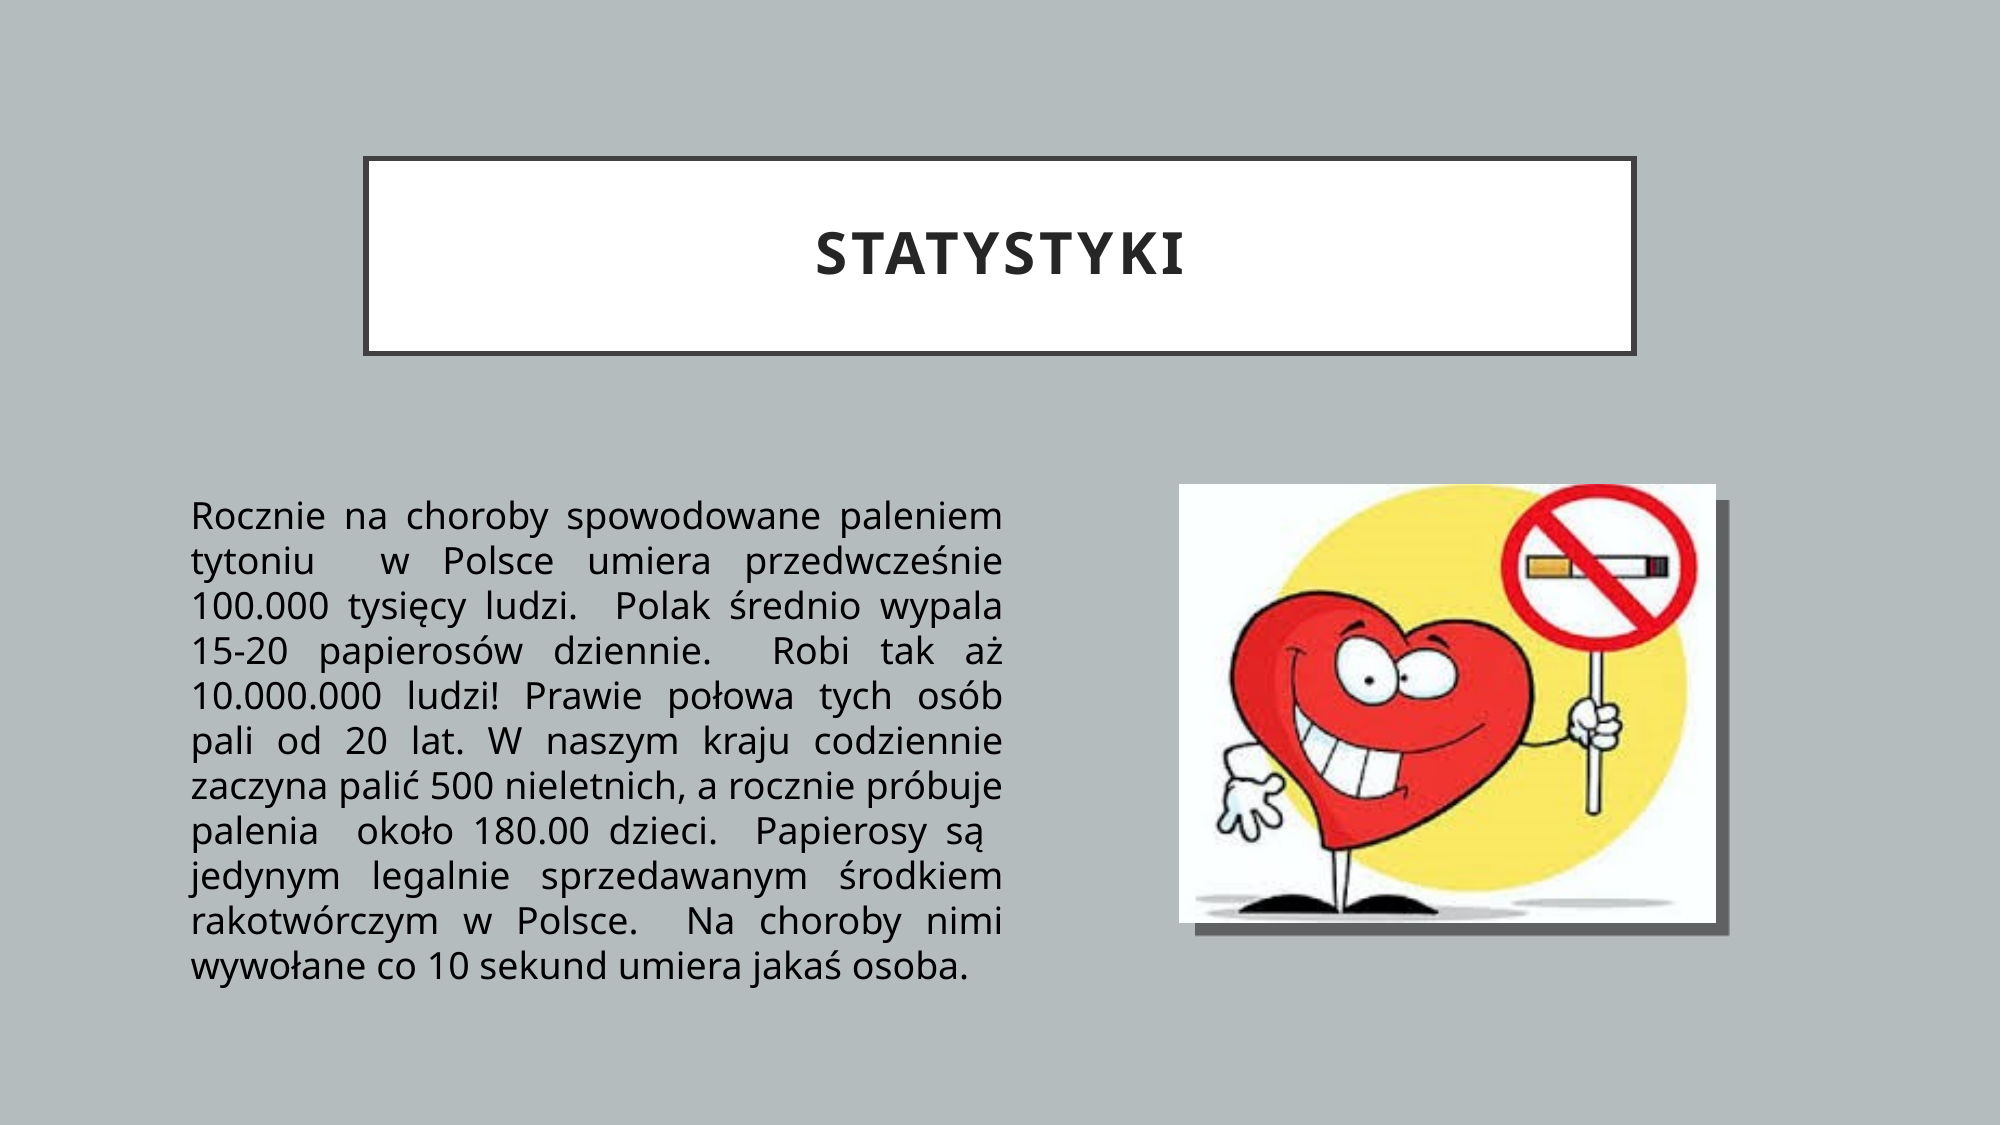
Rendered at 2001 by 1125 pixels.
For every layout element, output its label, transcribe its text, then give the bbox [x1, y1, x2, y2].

text_box Rocznie na choroby spowodowane paleniem tytoniu w Polsce umiera przedwcześnie 100.000 tysięcy ludzi. Polak średnio wypala 15-20 papierosów dziennie. Robi tak aż 10.000.000 ludzi! Prawie połowa tych osób pali od 20 lat. W naszym kraju codziennie zaczyna palić 500 nieletnich, a rocznie próbuje palenia około 180.00 dzieci. Papierosy są jedynym legalnie sprzedawanym środkiem rakotwórczym w Polsce. Na choroby nimi wywołane co 10 sekund umiera jakaś osoba. [175, 484, 1020, 954]
title Statystyki [366, 158, 1634, 354]
picture [1179, 484, 1716, 923]
